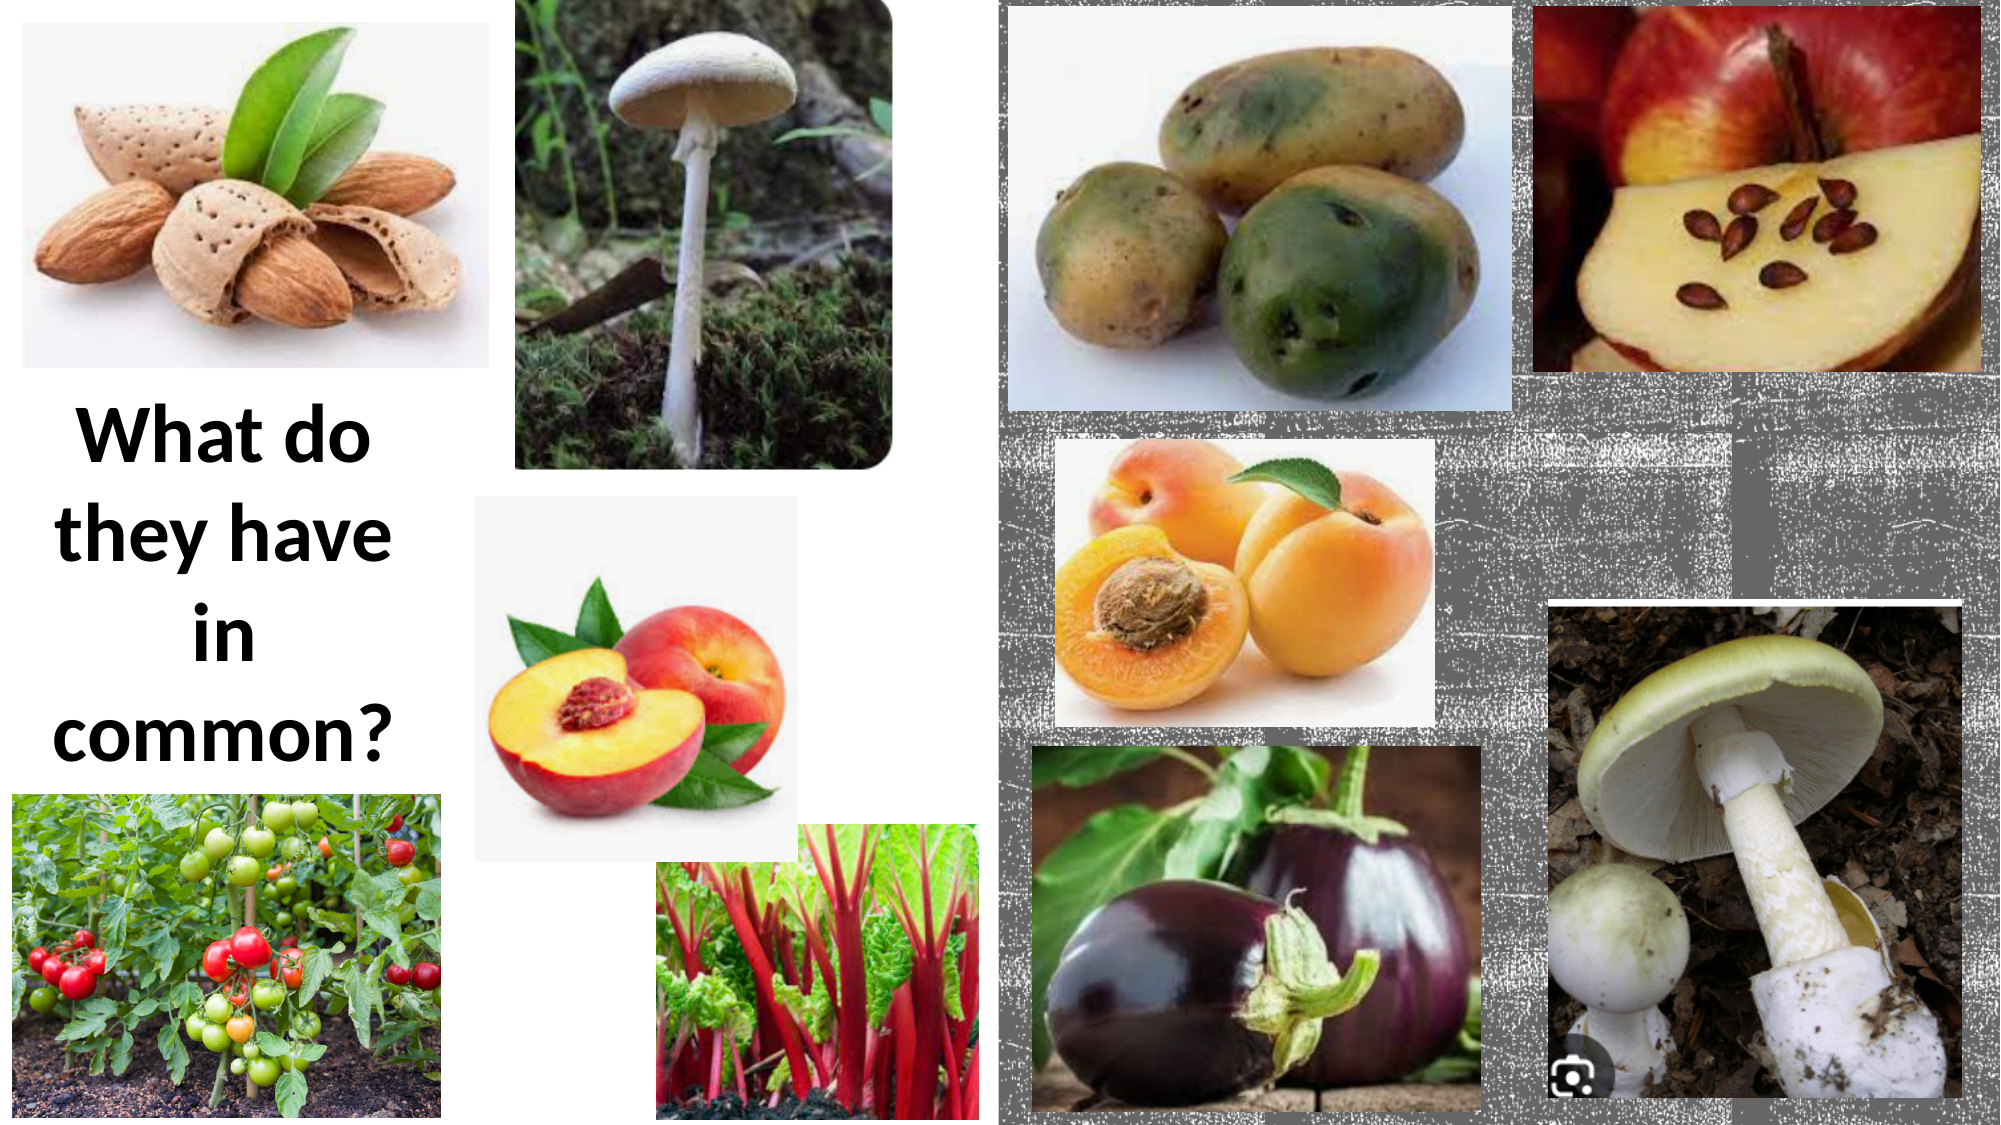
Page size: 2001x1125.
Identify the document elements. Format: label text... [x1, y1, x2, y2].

picture [515, 0, 898, 477]
picture [1533, 7, 1981, 372]
picture [1008, 7, 1512, 411]
picture [1548, 599, 1962, 1098]
picture [22, 22, 489, 372]
text_box What do they have in common? [0, 371, 449, 791]
picture [1032, 746, 1481, 1112]
picture [12, 795, 441, 1120]
picture [475, 496, 979, 1120]
text_box [999, 0, 2000, 1125]
picture [1055, 439, 1435, 727]
